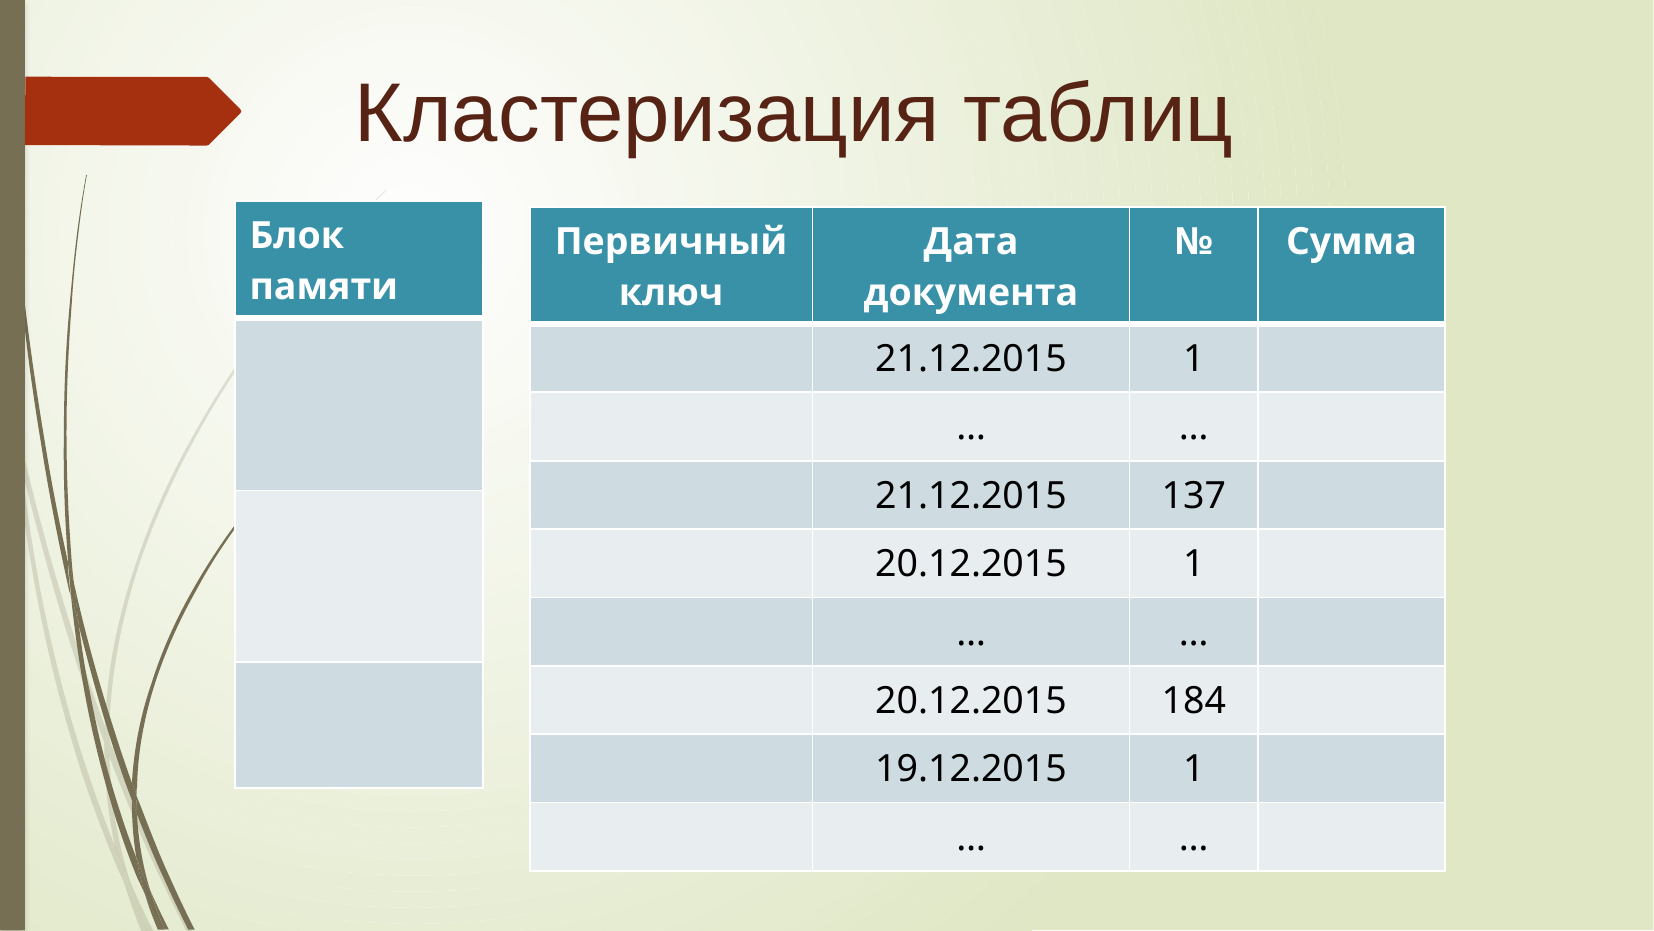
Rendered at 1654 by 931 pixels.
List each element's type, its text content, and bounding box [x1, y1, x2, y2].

table_header Первичный ключ [531, 208, 812, 321]
table_cell [531, 530, 812, 597]
table_header Дата документа [813, 208, 1129, 321]
table_cell [236, 491, 482, 661]
title Кластеризация таблиц [340, 31, 1571, 186]
table_cell [531, 462, 812, 528]
table_cell … [1130, 393, 1257, 460]
table_cell 20.12.2015 [813, 530, 1129, 597]
table_cell 184 [1130, 667, 1257, 733]
table_cell [1259, 462, 1444, 528]
table_cell [1259, 803, 1444, 870]
table_header Блок памяти [236, 202, 482, 315]
table_cell … [813, 598, 1129, 665]
table_cell [531, 598, 812, 665]
table_cell [1259, 327, 1444, 391]
table_header № [1130, 208, 1257, 321]
table_cell [531, 327, 812, 391]
table_cell [1259, 667, 1444, 733]
table_cell [531, 735, 812, 802]
table_cell [531, 803, 812, 870]
table_cell [1259, 530, 1444, 597]
table_cell [531, 667, 812, 733]
table_cell 1 [1130, 327, 1257, 391]
table_cell 20.12.2015 [813, 667, 1129, 733]
table_cell [531, 393, 812, 460]
table_cell … [1130, 803, 1257, 870]
table_cell [1259, 735, 1444, 802]
table_cell 19.12.2015 [813, 735, 1129, 802]
table_cell [1259, 598, 1444, 665]
table_header Сумма [1259, 208, 1444, 321]
table_cell 1 [1130, 530, 1257, 597]
table_cell 137 [1130, 462, 1257, 528]
table_cell 21.12.2015 [813, 462, 1129, 528]
table_cell [236, 663, 482, 787]
table_cell 21.12.2015 [813, 327, 1129, 391]
table_cell … [813, 803, 1129, 870]
table_cell [1259, 393, 1444, 460]
table_cell [236, 321, 482, 490]
table_cell … [813, 393, 1129, 460]
table_cell 1 [1130, 735, 1257, 802]
table_cell … [1130, 598, 1257, 665]
